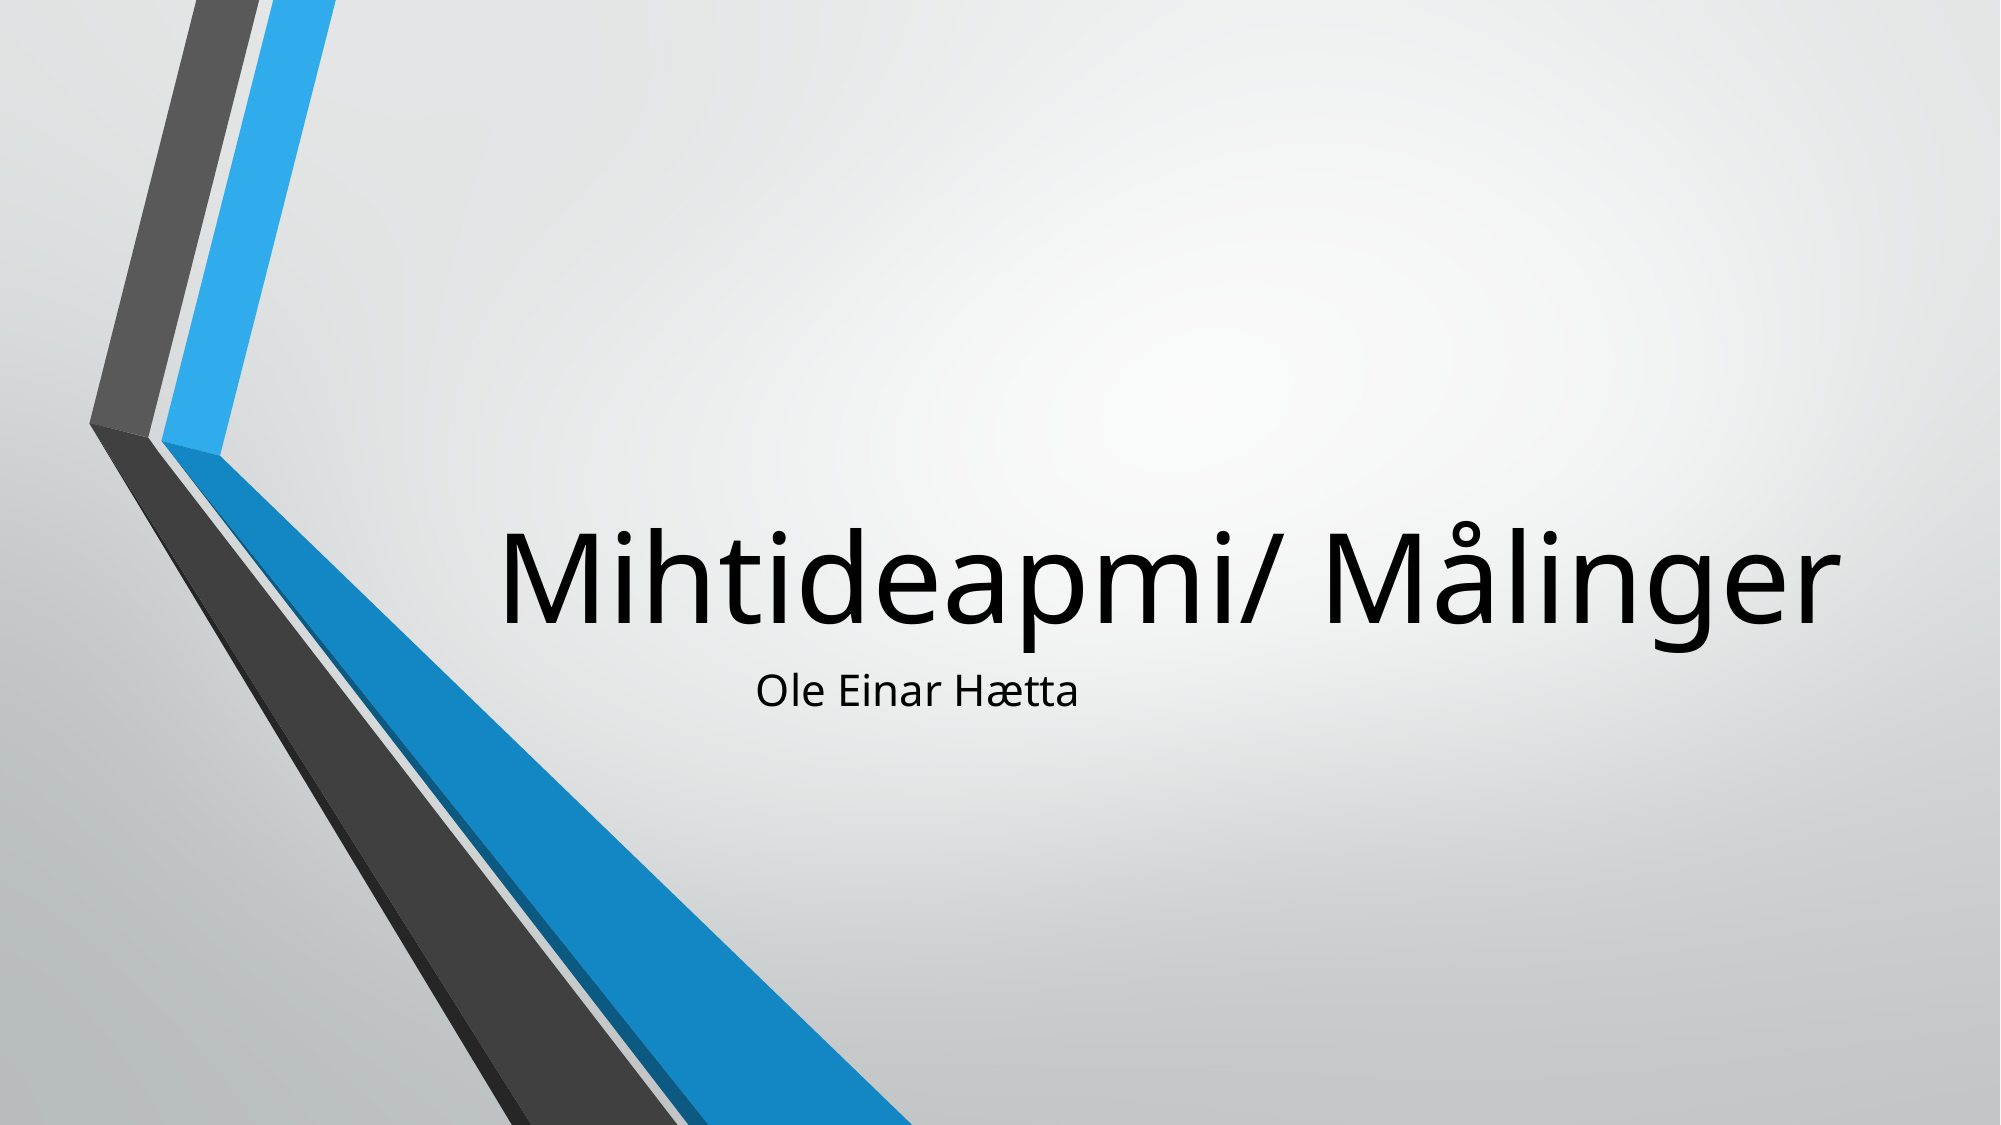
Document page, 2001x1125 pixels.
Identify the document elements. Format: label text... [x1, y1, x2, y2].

title Mihtideapmi/ Målinger [480, 226, 1887, 656]
subtitle Ole Einar Hætta [740, 655, 1887, 884]
